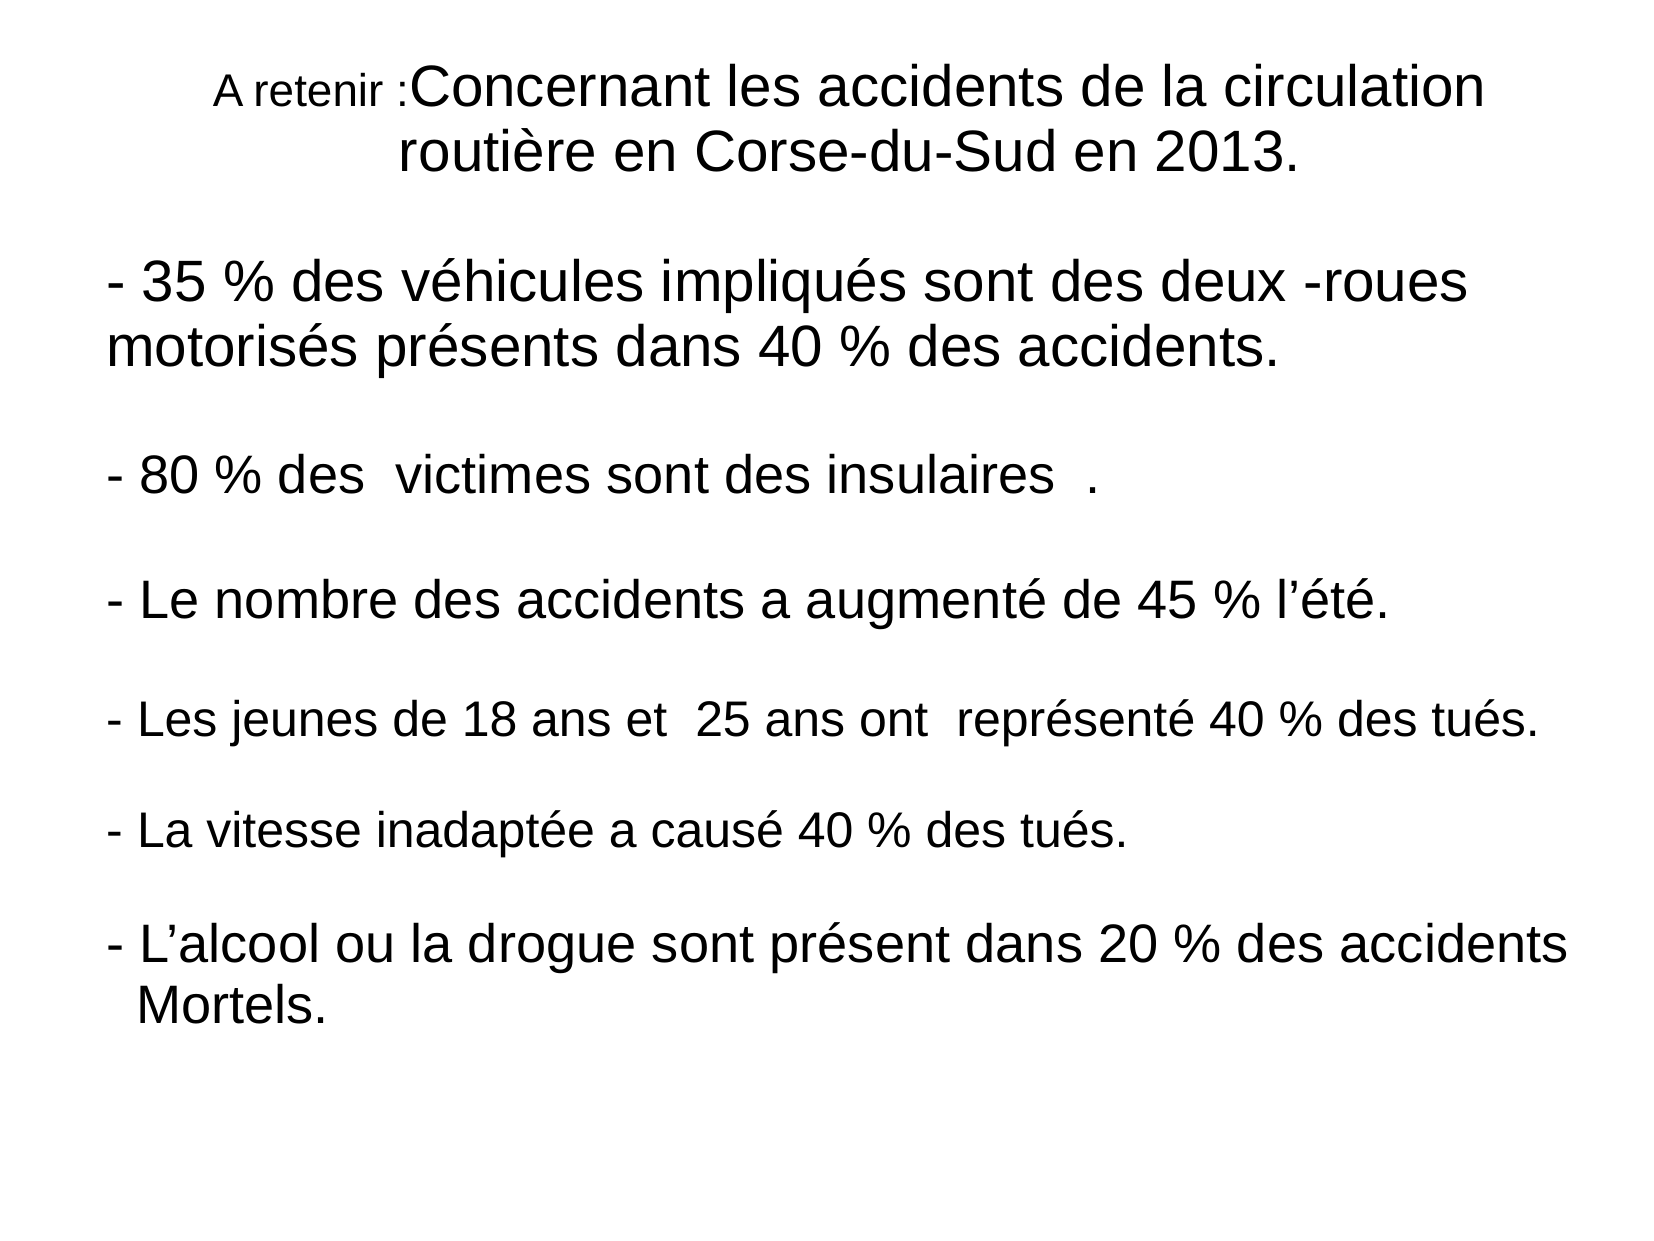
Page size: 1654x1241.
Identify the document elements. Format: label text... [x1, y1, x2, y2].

subtitle A retenir :Concernant les accidents de la circulation routière en Corse-du-Sud en 2013. - 35 % des véhicules impliqués sont des deux -roues motorisés présents dans 40 % des accidents. - 80 % des victimes sont des insulaires . - Le nombre des accidents a augmenté de 45 % l’été. - Les jeunes de 18 ans et 25 ans ont représenté 40 % des tués. - La vitesse inadaptée a causé 40 % des tués. - L’alcool ou la drogue sont présent dans 20 % des accidents Mortels. [106, 3, 1595, 1241]
